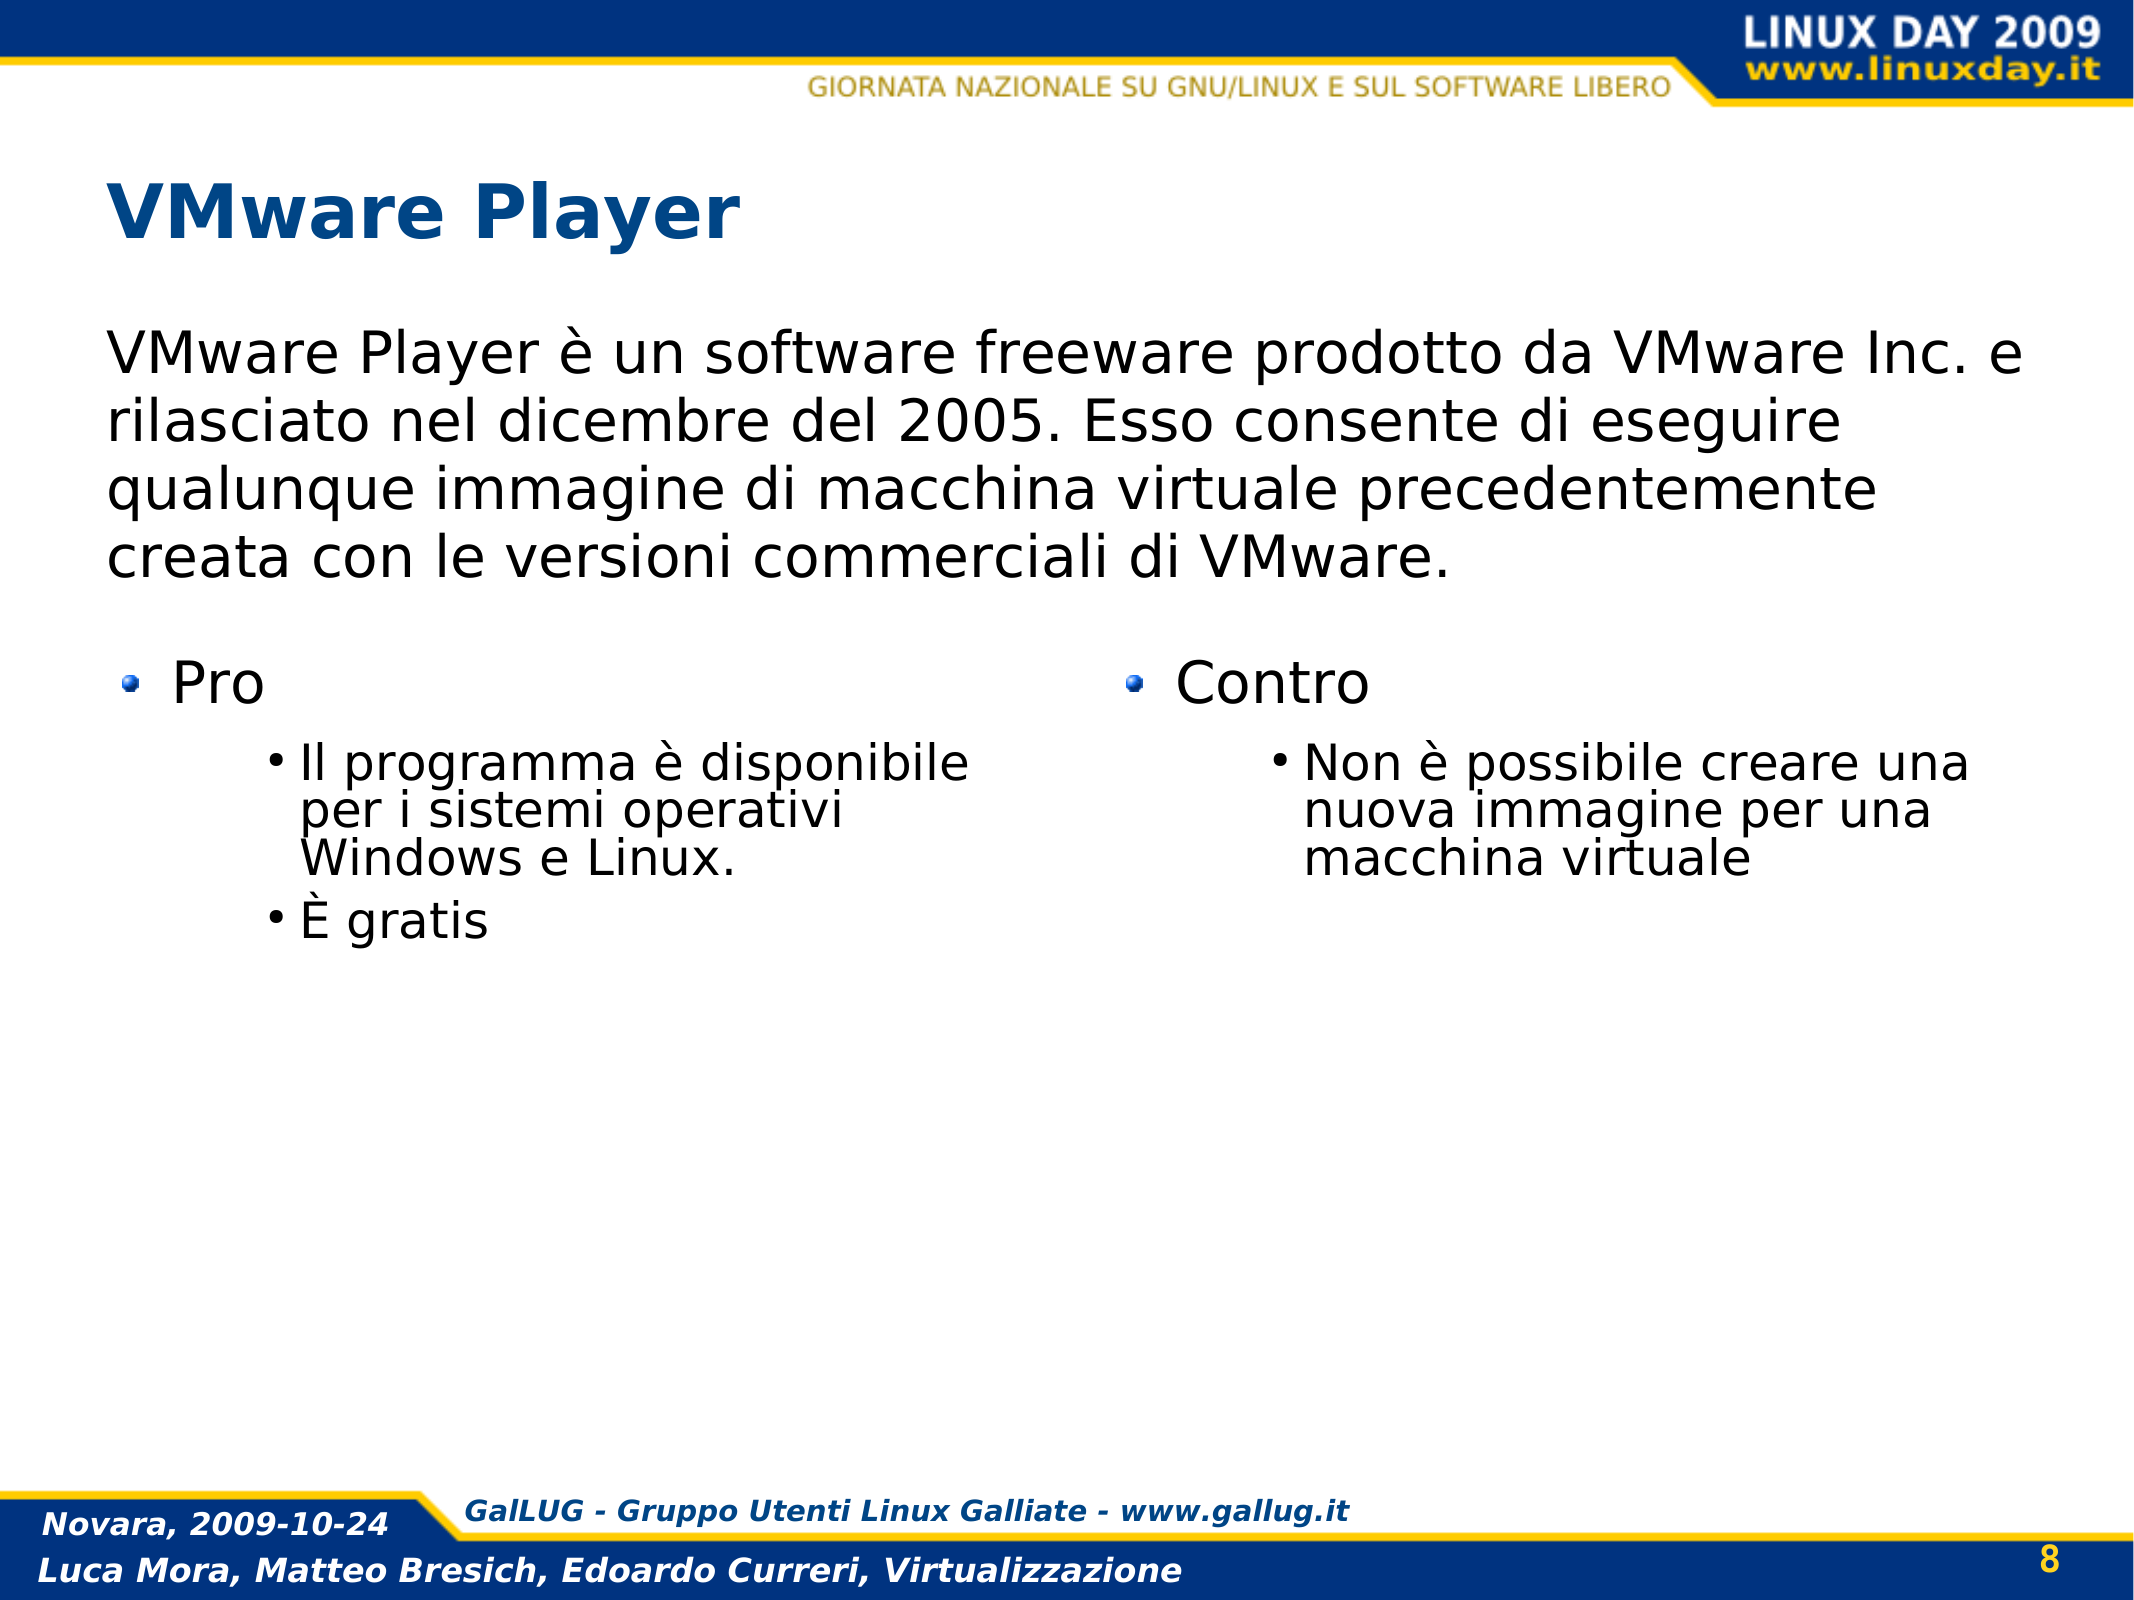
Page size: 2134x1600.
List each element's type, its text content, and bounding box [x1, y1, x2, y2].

list VMware Player è un software freeware prodotto da VMware Inc. e rilasciato nel dicembre del 2005. Esso consente di eseguire qualunque immagine di macchina virtuale precedentemente creata con le versioni commerciali di VMware. [106, 319, 2027, 621]
list Contro Non è possibile creare una nuova immagine per una macchina virtuale [1110, 649, 2048, 1441]
list Pro Il programma è disponibile per i sistemi operativi Windows e Linux. È gratis [106, 649, 1044, 1441]
picture [0, 0, 2134, 1600]
title VMware Player [106, 159, 2080, 267]
